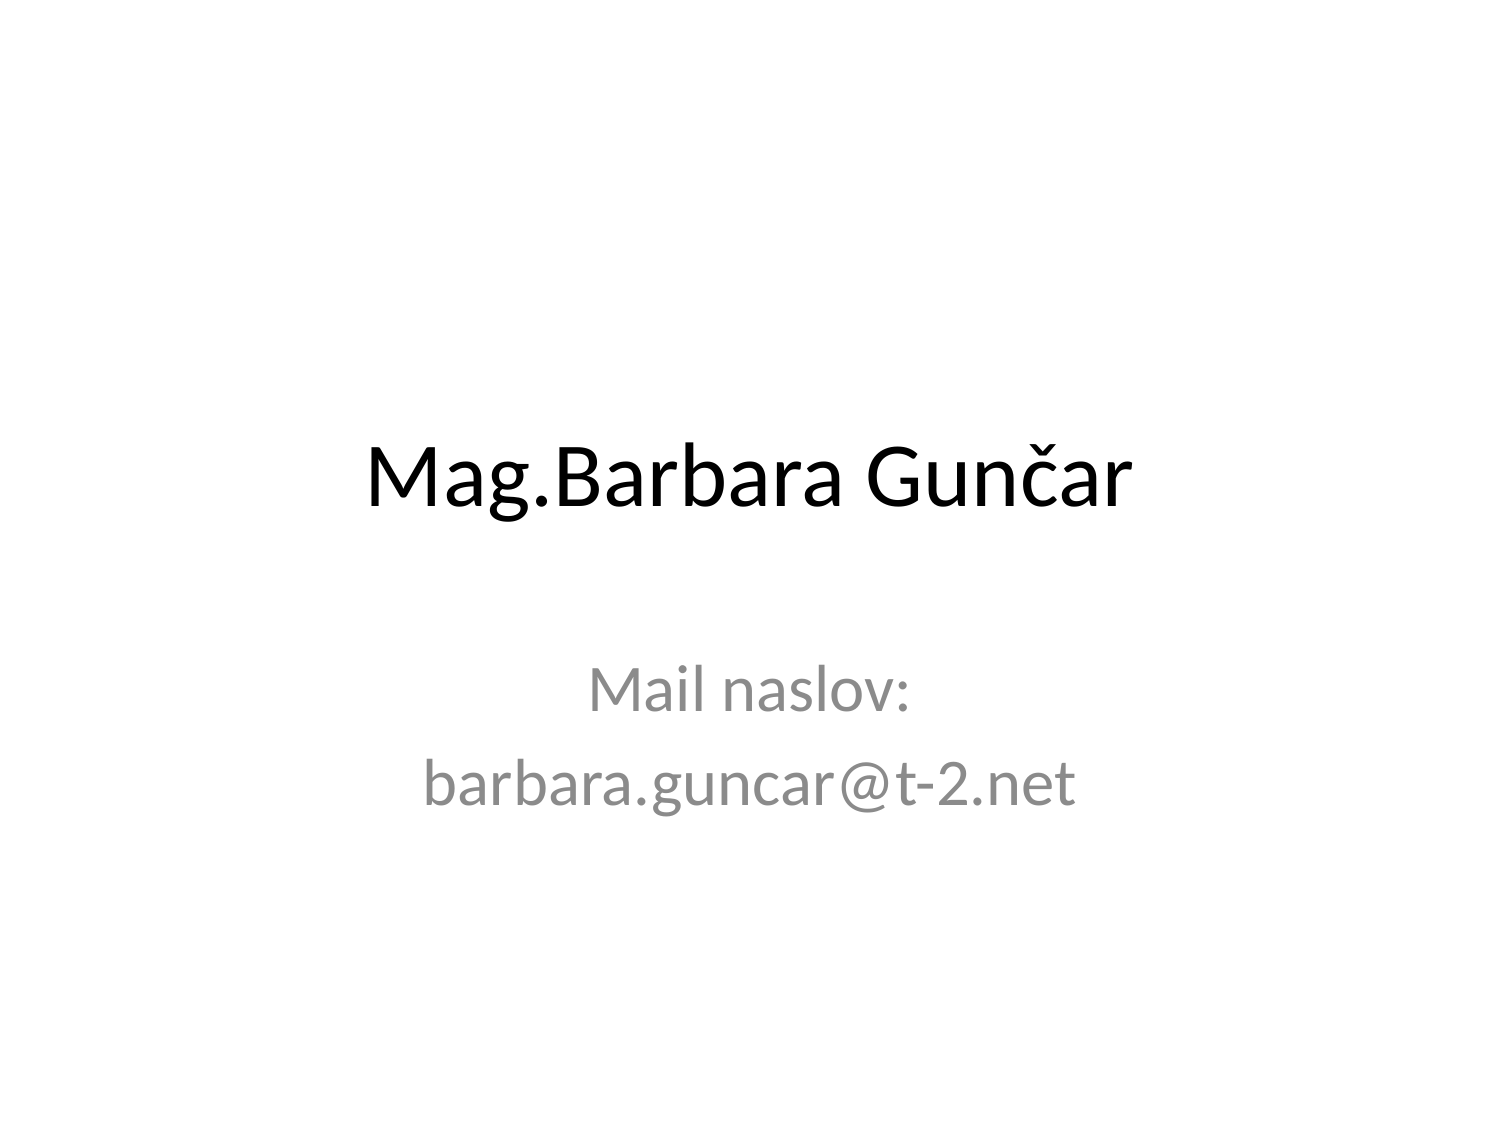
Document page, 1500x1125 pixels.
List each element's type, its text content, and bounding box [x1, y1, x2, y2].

title Mag.Barbara Gunčar [112, 349, 1388, 591]
subtitle Mail naslov: barbara.guncar@t-2.net [225, 637, 1275, 925]
